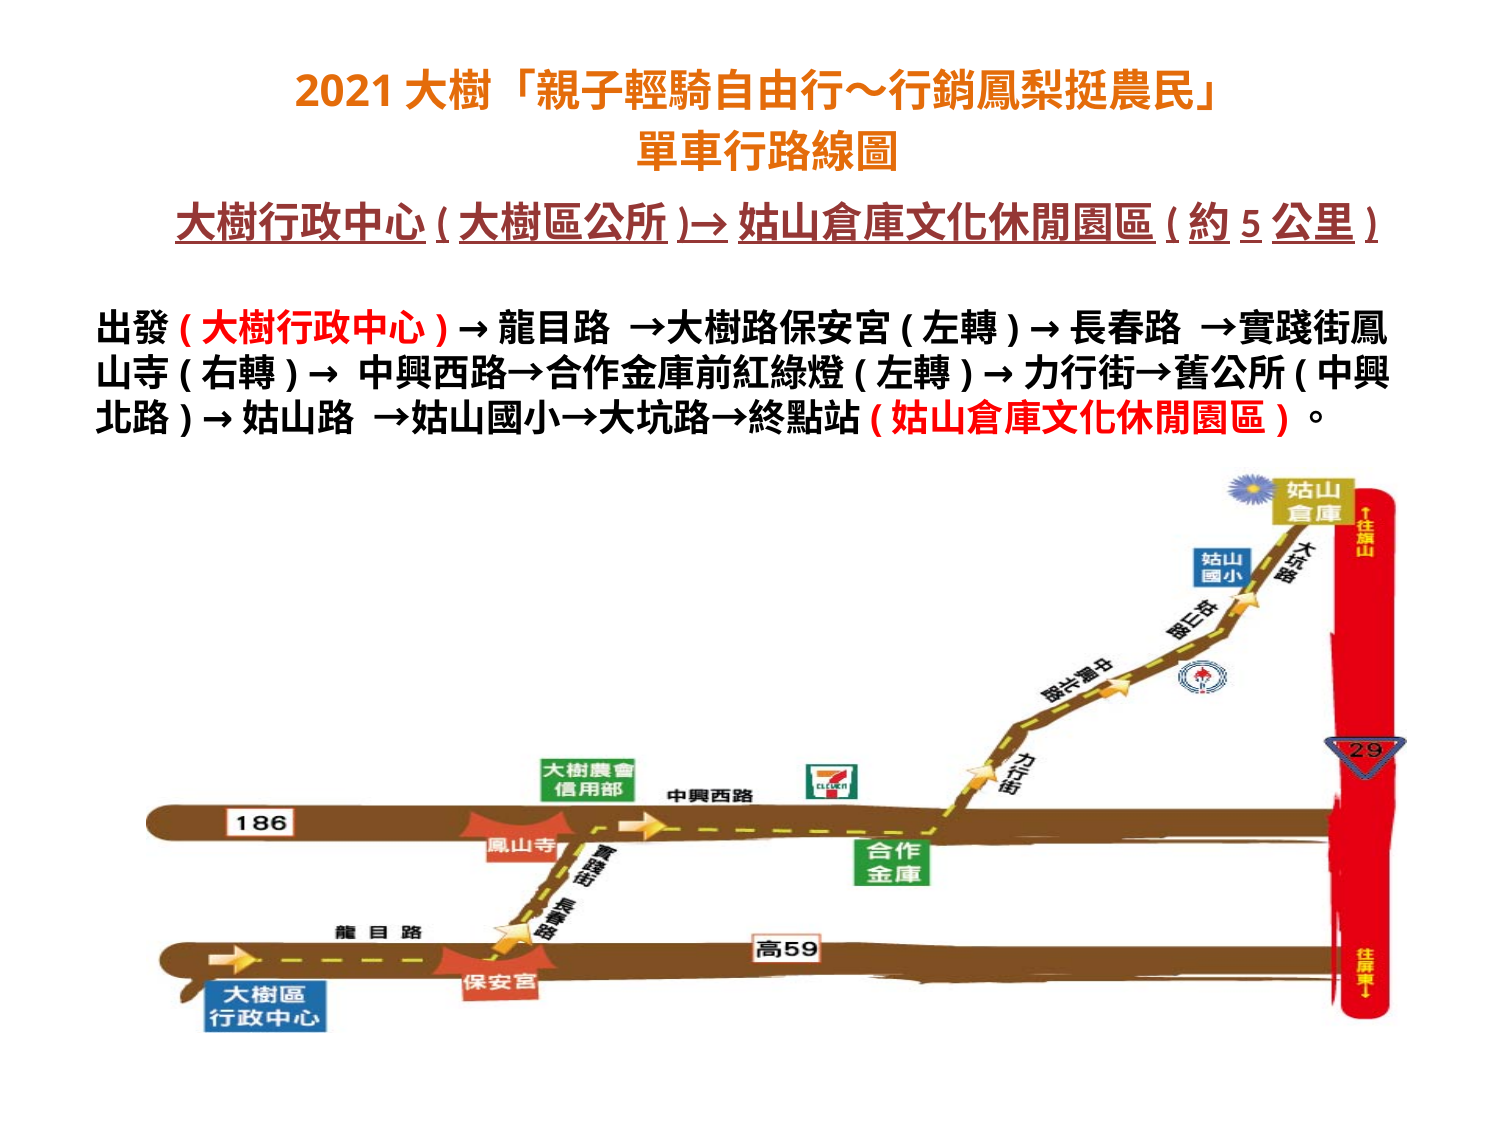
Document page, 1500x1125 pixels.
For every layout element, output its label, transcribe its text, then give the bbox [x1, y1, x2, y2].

text_box 出發(大樹行政中心) →龍目路 →大樹路保安宮(左轉) →長春路 →實踐街鳳山寺(右轉) → 中興西路→合作金庫前紅綠燈(左轉) →力行街→舊公所(中興北路) →姑山路 →姑山國小→大坑路→終點站(姑山倉庫文化休閒園區)。 [80, 296, 1416, 451]
subtitle 2021大樹「親子輕騎自由行〜行銷鳳梨挺農民」 單車行路線圖 [58, 54, 1477, 185]
picture [146, 467, 1407, 1033]
text_box 大樹行政中心(大樹區公所)→姑山倉庫文化休閒園區(約5公里) [109, 188, 1445, 265]
